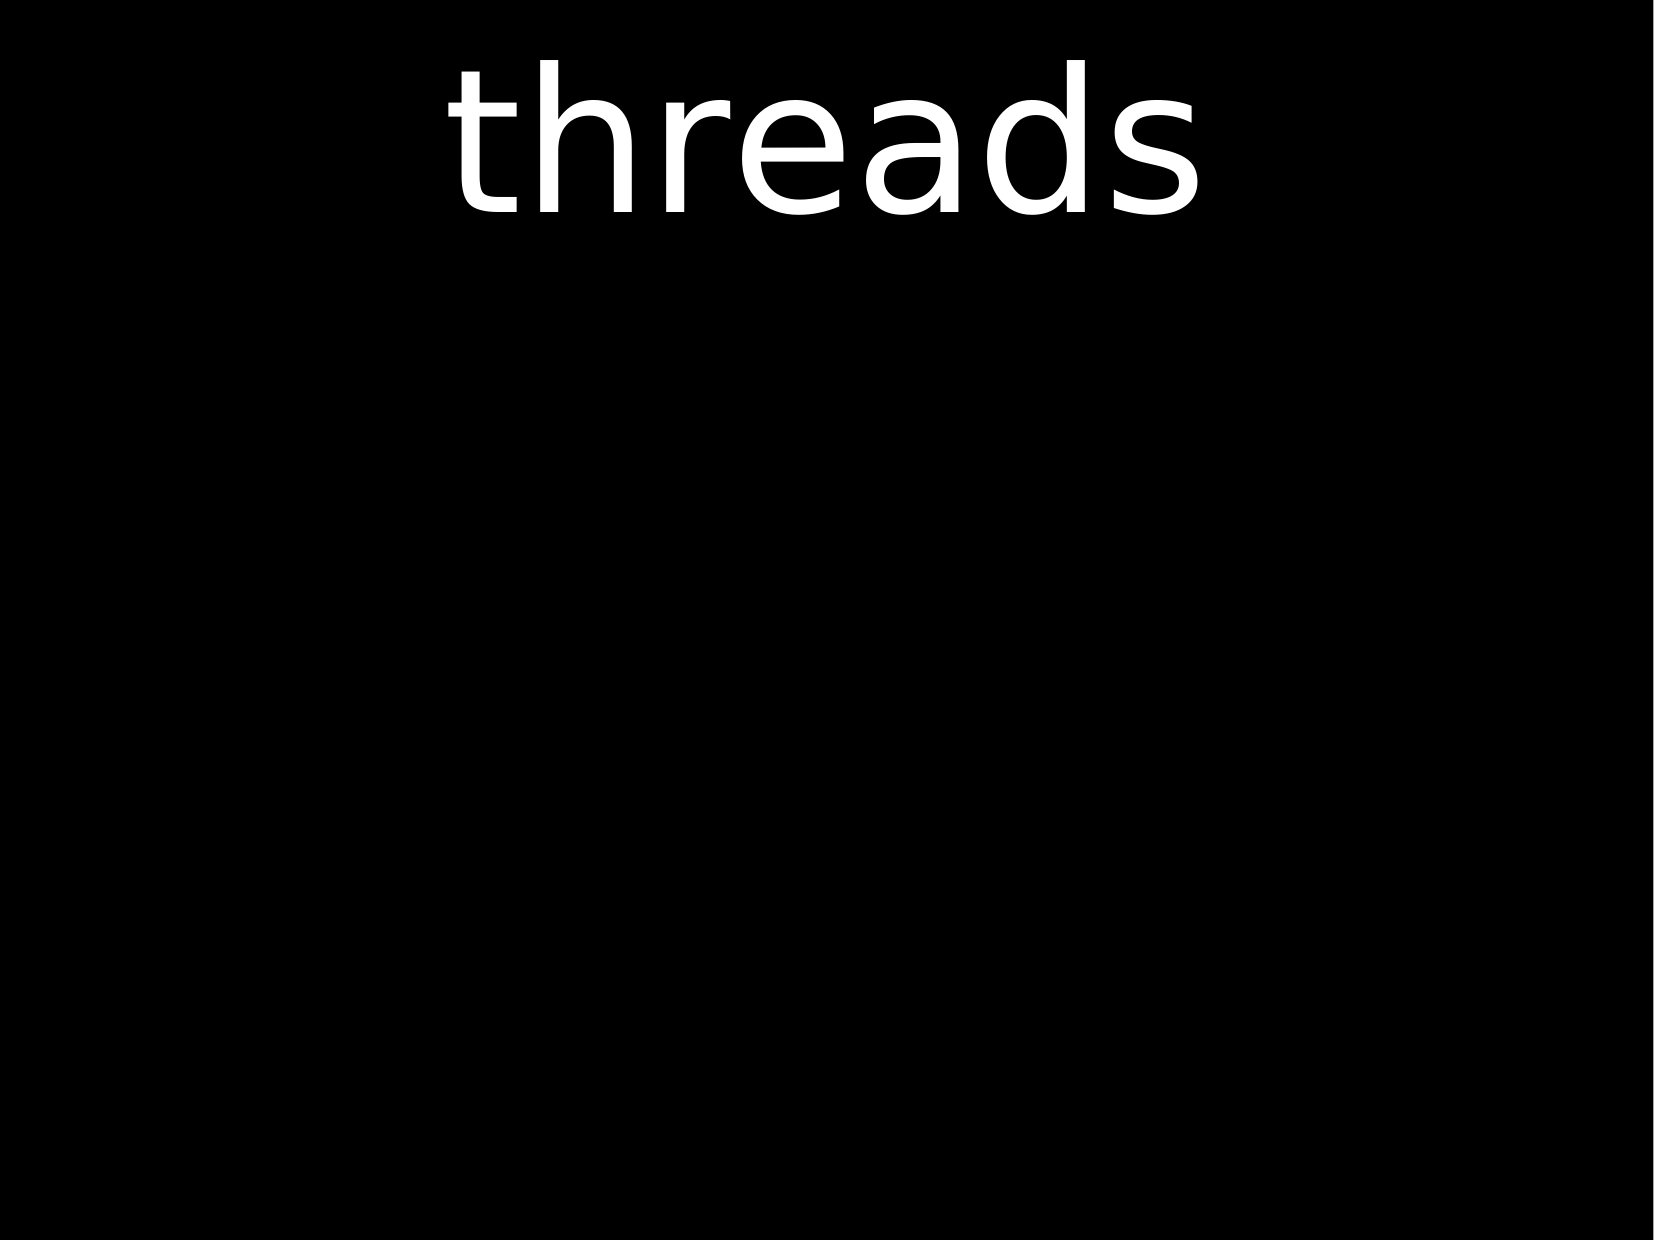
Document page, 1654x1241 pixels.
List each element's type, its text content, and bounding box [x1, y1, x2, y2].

title threads [82, 35, 1570, 269]
